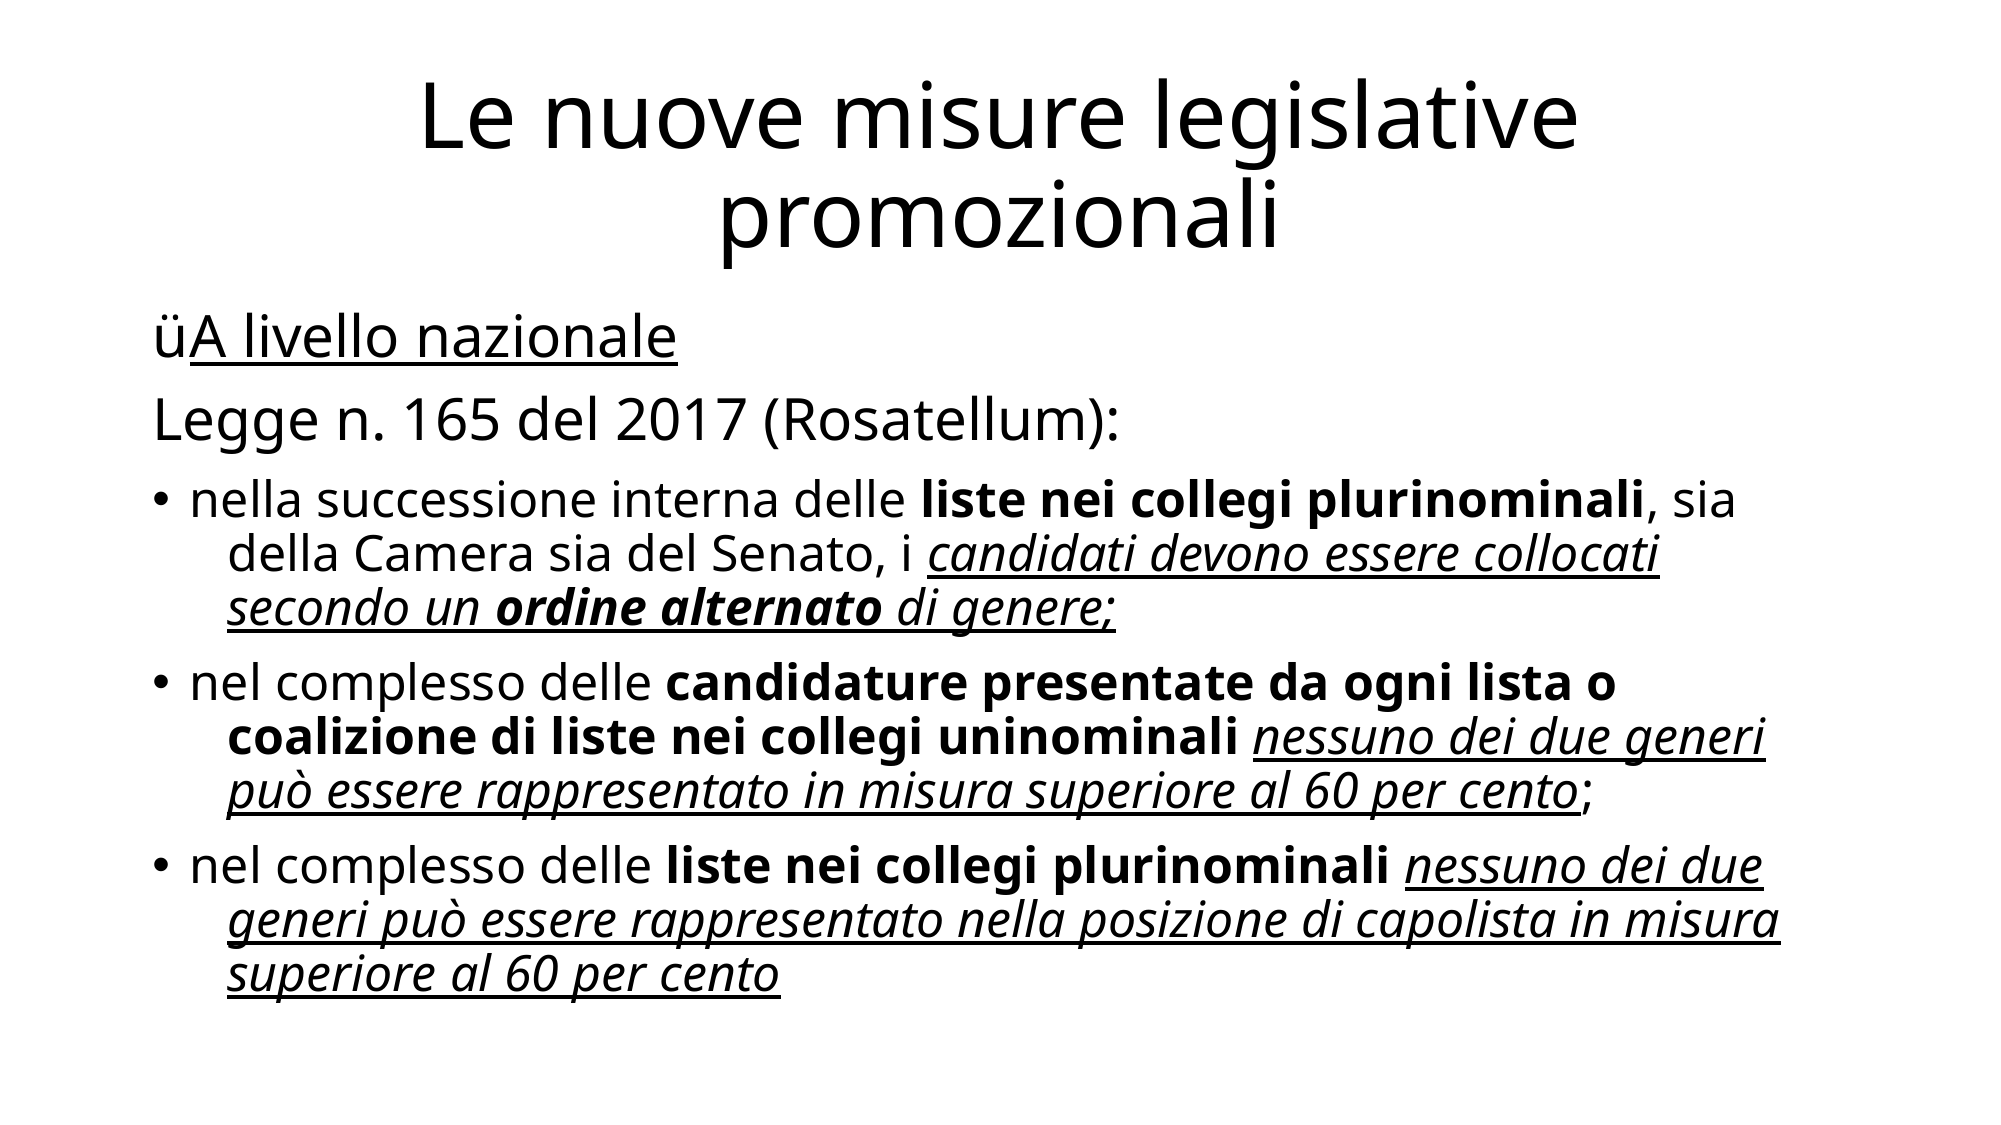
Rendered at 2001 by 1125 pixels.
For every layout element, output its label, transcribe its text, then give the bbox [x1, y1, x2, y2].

list A livello nazionale Legge n. 165 del 2017 (Rosatellum): nella successione interna delle liste nei collegi plurinominali, sia della Camera sia del Senato, i candidati devono essere collocati secondo un ordine alternato di genere; nel complesso delle candidature presentate da ogni lista o coalizione di liste nei collegi uninominali nessuno dei due generi può essere rappresentato in misura superiore al 60 per cento; nel complesso delle liste nei collegi plurinominali nessuno dei due generi può essere rappresentato nella posizione di capolista in misura superiore al 60 per cento [137, 299, 1863, 1014]
title Le nuove misure legislative promozionali [137, 59, 1863, 278]
